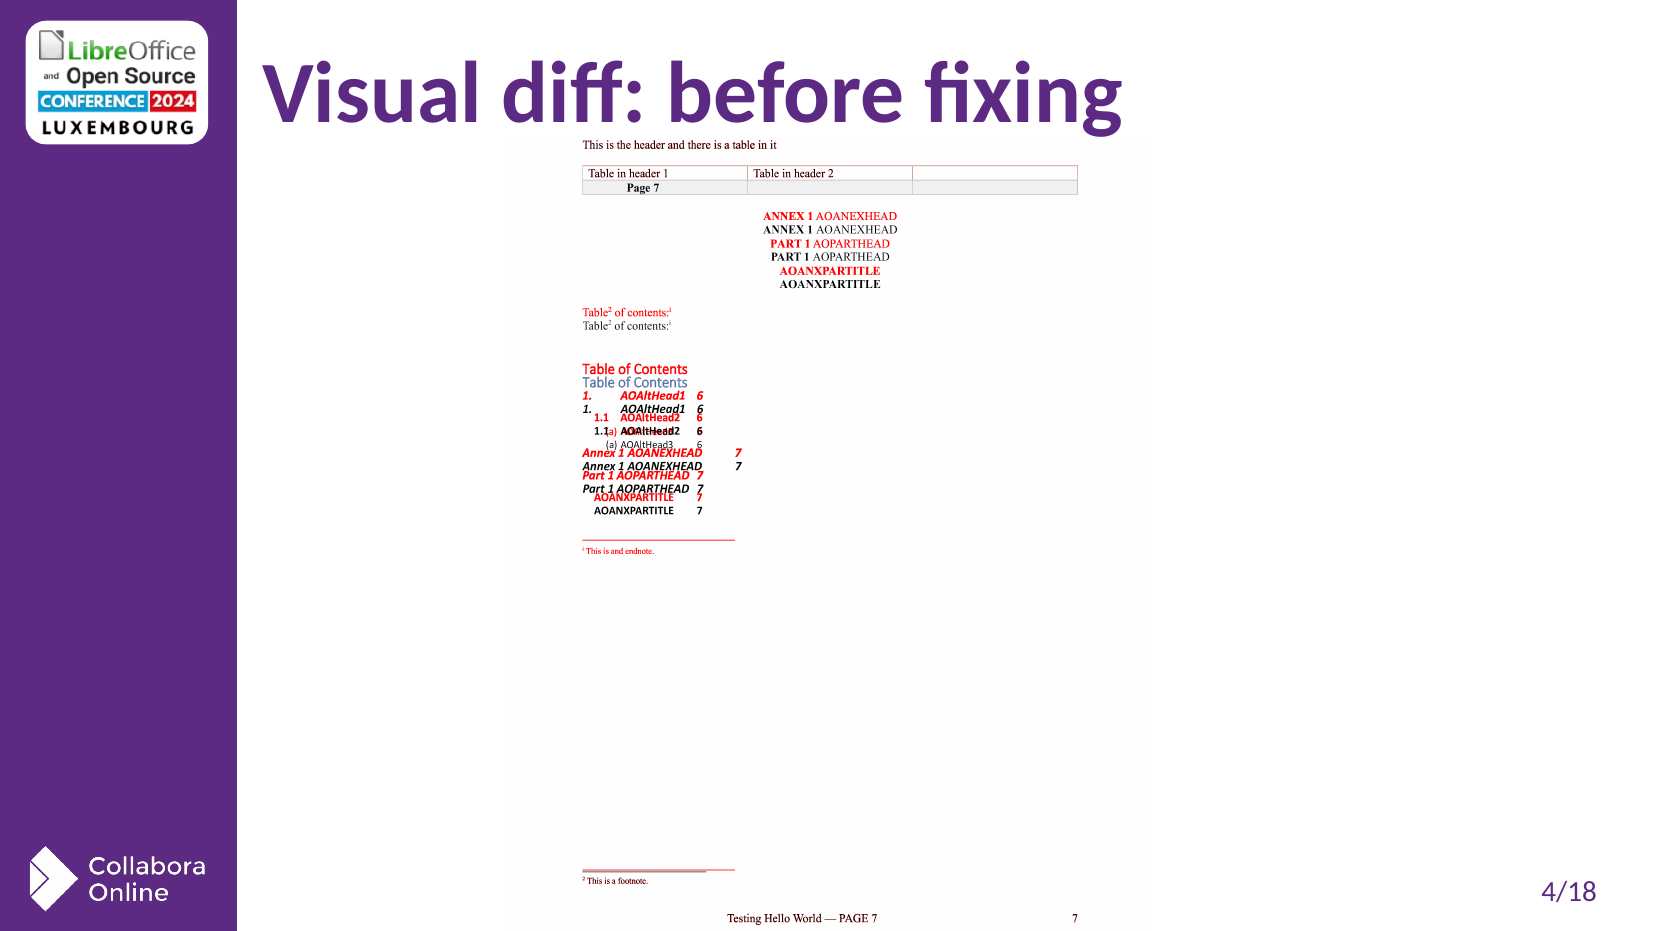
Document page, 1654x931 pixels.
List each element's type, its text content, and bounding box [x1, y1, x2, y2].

picture [506, 137, 1154, 931]
picture [34, 26, 200, 139]
title Visual diff: before fixing [262, 13, 1644, 145]
picture [25, 841, 209, 916]
